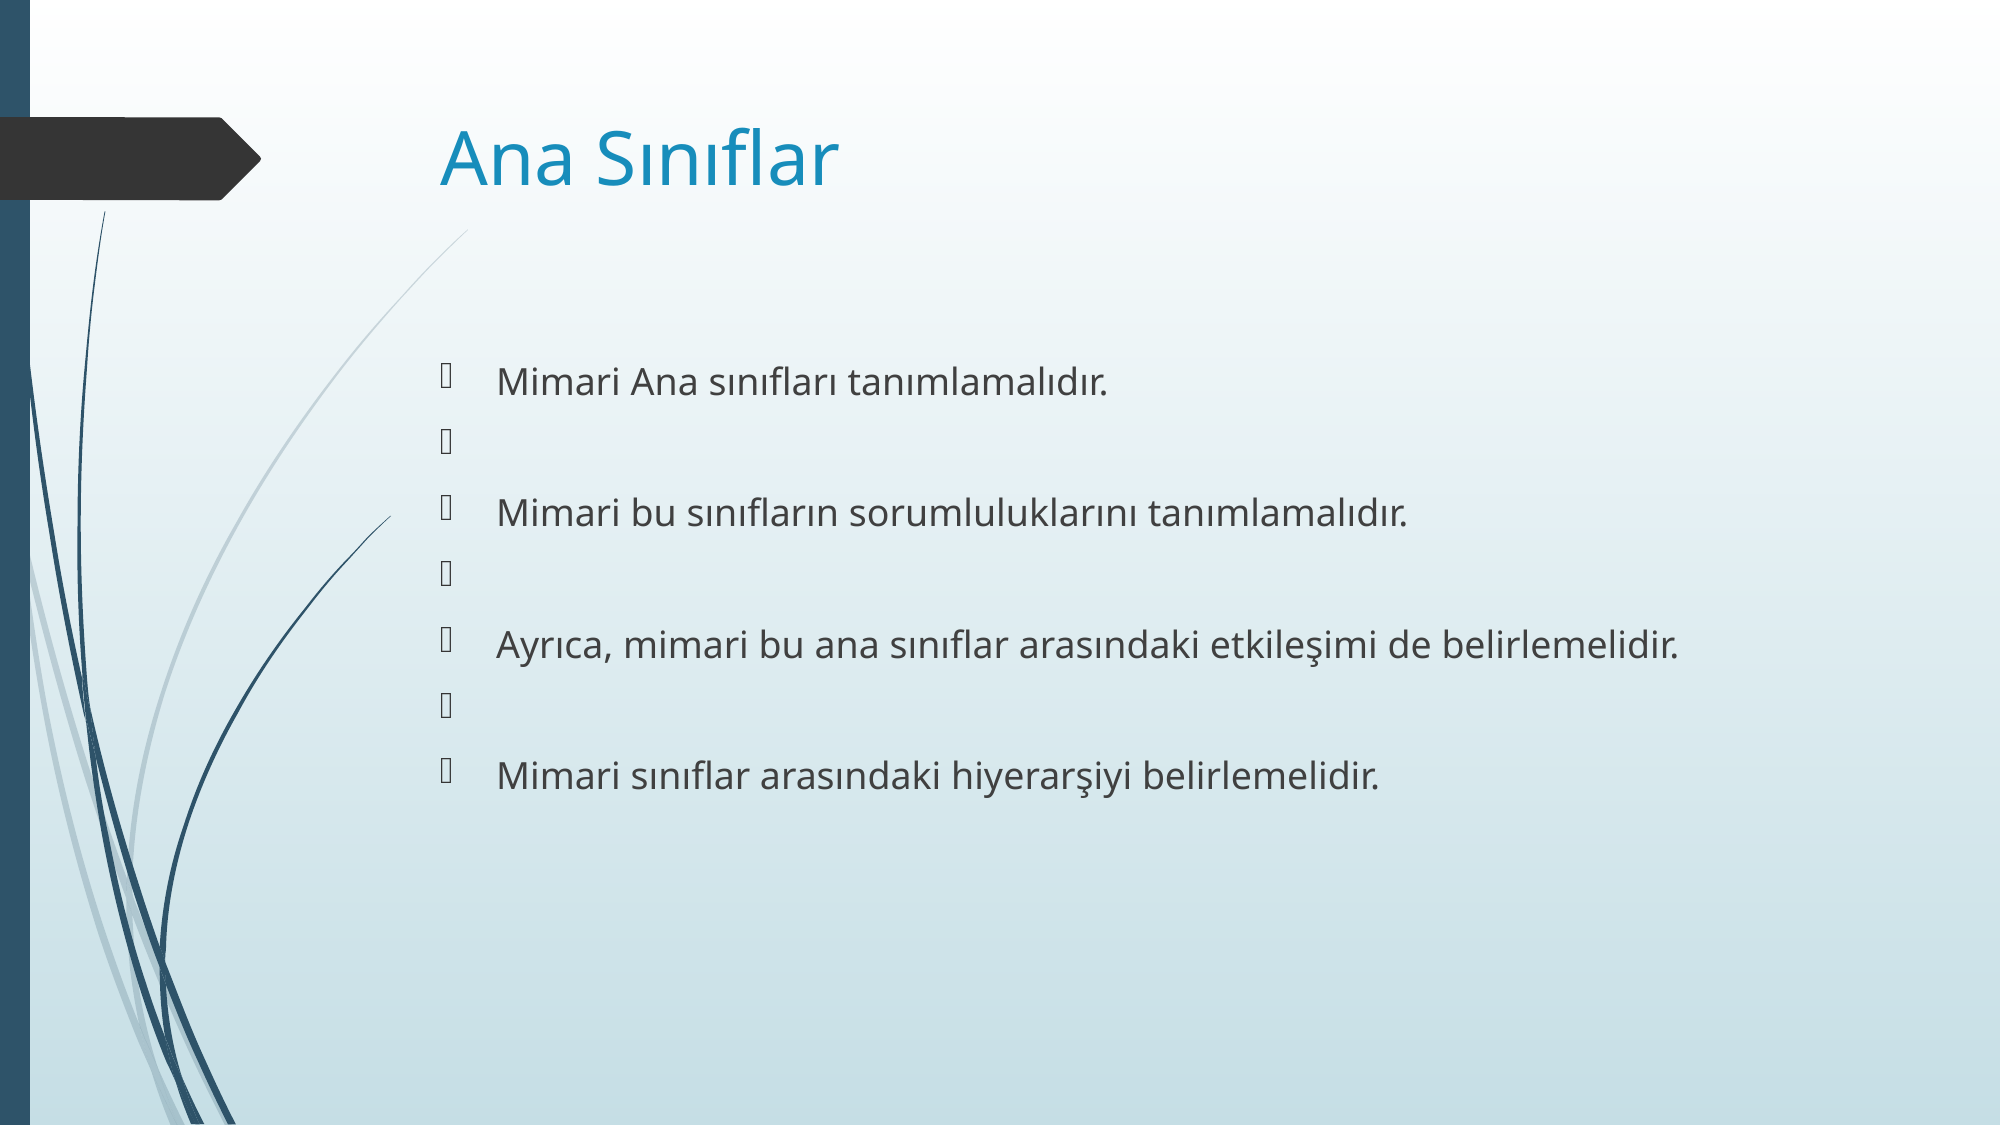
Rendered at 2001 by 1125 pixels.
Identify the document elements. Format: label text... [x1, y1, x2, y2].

list Mimari Ana sınıfları tanımlamalıdır. Mimari bu sınıfların sorumluluklarını tanımlamalıdır. Ayrıca, mimari bu ana sınıflar arasındaki etkileşimi de belirlemelidir. Mimari sınıflar arasındaki hiyerarşiyi belirlemelidir. [424, 350, 1888, 970]
title Ana Sınıflar [425, 102, 1888, 313]
